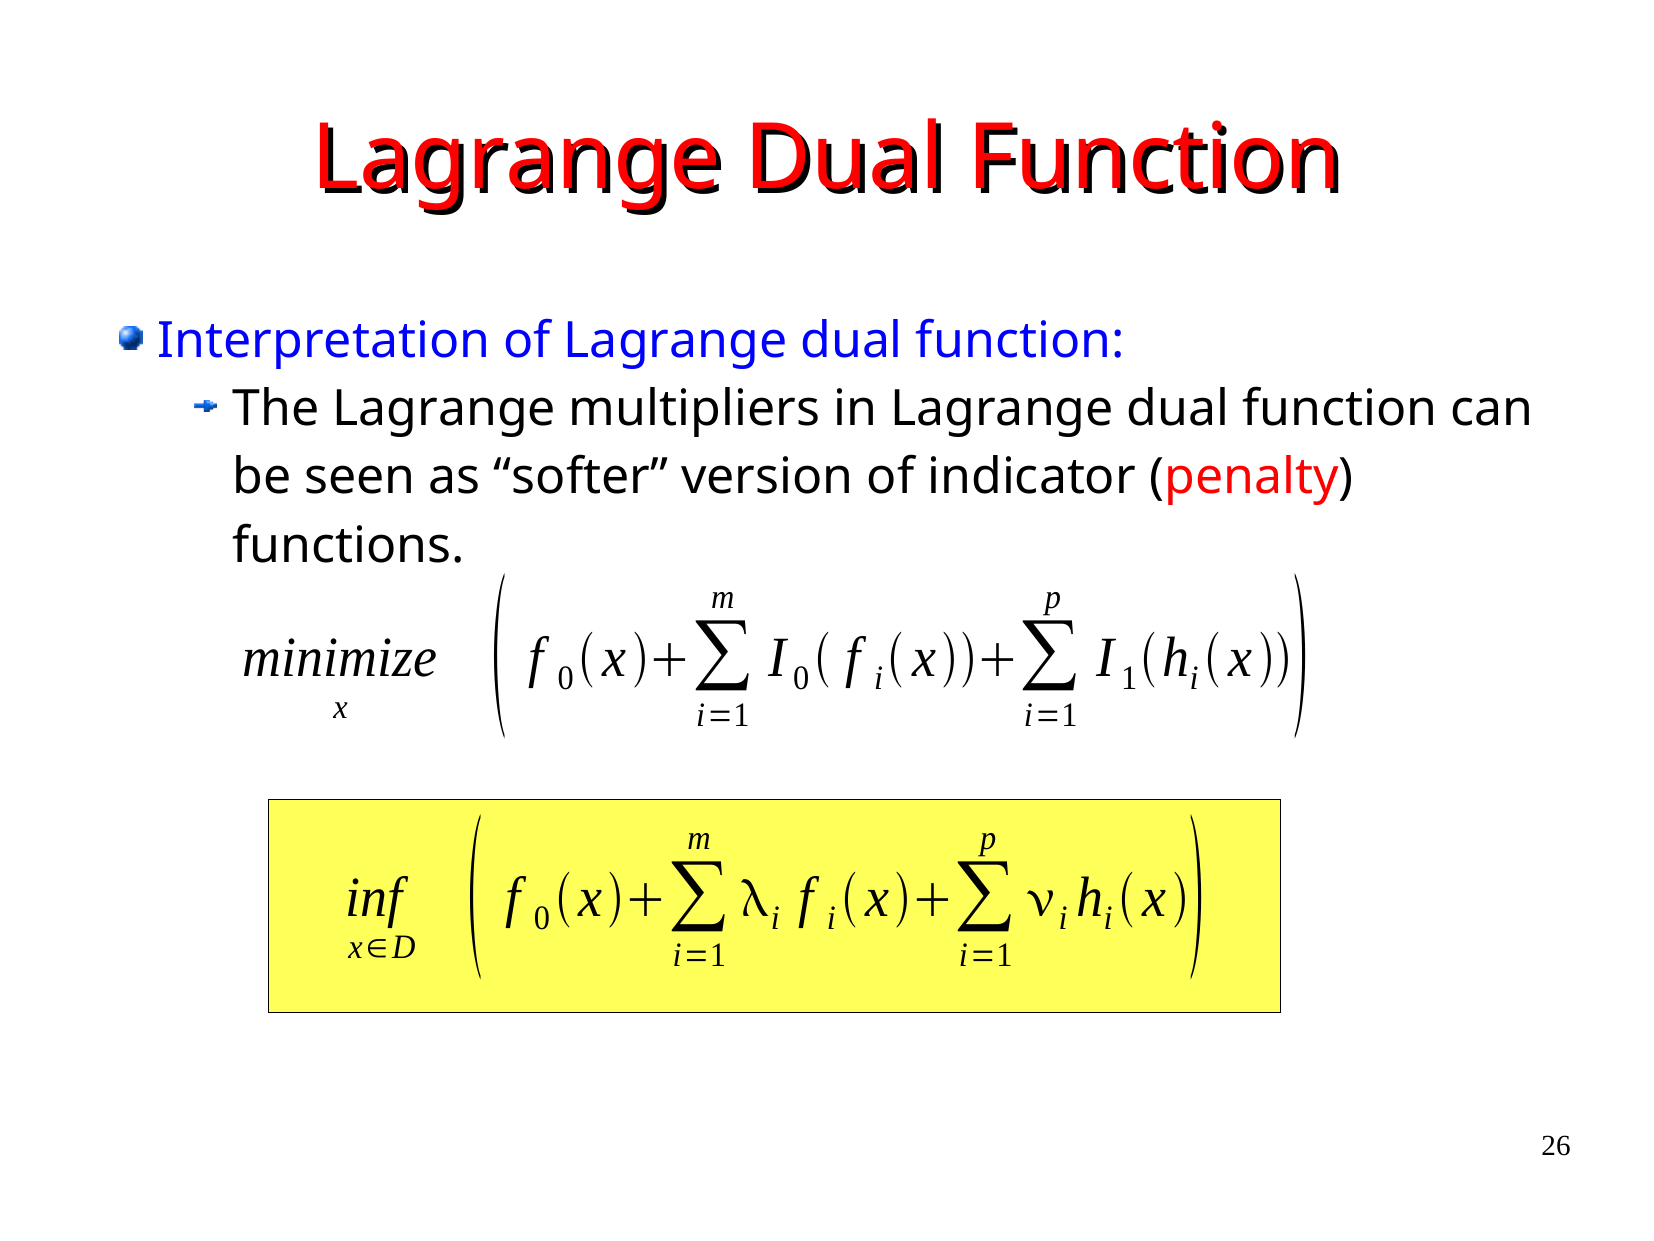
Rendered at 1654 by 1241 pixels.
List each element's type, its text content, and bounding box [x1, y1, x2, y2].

chart [234, 570, 1324, 983]
title Lagrange Dual Function [82, 49, 1571, 257]
text_box [268, 983, 1281, 1013]
text_box Interpretation of Lagrange dual function: The Lagrange multipliers in Lagrange dual function can be seen as “softer” version of indicator (penalty) functions. [105, 296, 1613, 479]
